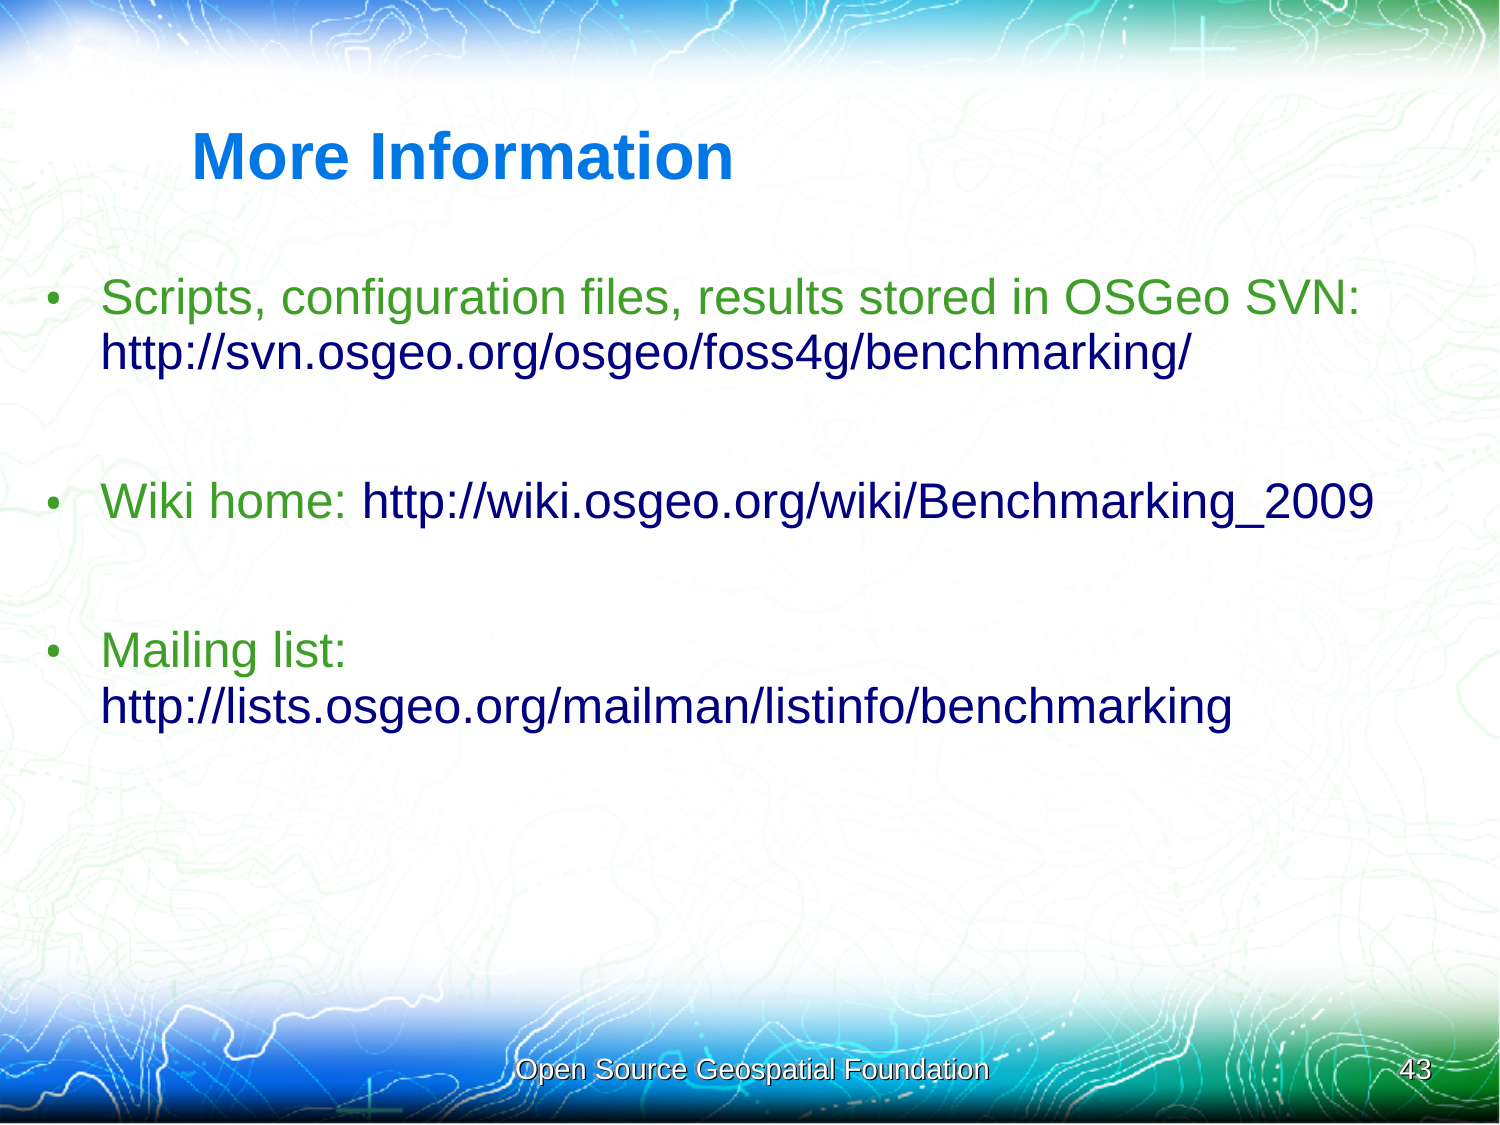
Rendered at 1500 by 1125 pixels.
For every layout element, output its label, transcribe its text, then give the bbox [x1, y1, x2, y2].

picture [0, 0, 1500, 1125]
title More Information [177, 105, 1477, 208]
list Scripts, configuration files, results stored in OSGeo SVN: http://svn.osgeo.org/osgeo/foss4g/benchmarking/ Wiki home: http://wiki.osgeo.org/wiki/Benchmarking_2009 Mailing list: http://lists.osgeo.org/mailman/listinfo/benchmarking [29, 261, 1477, 1004]
